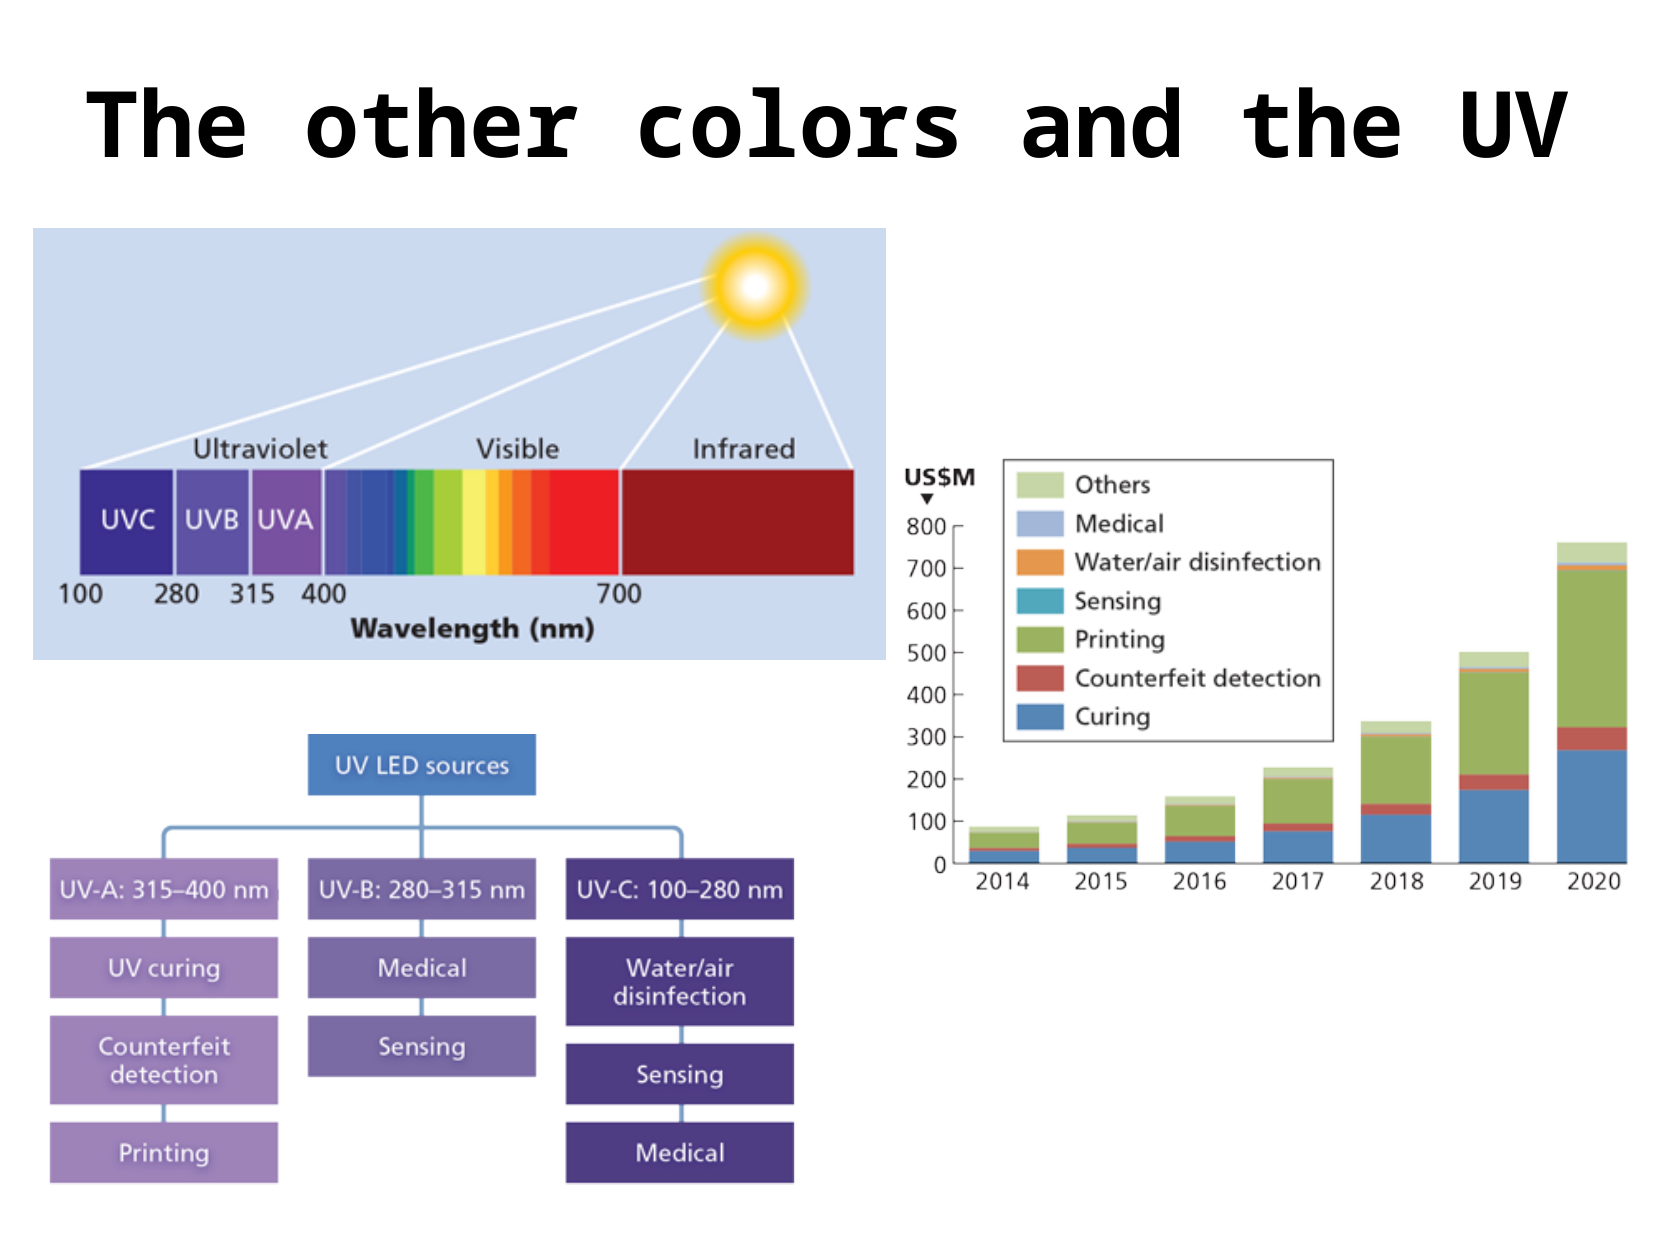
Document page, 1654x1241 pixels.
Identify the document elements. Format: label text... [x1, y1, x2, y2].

picture [896, 449, 1638, 901]
picture [33, 228, 886, 661]
picture [45, 734, 798, 1186]
title The other colors and the UV [82, 49, 1571, 195]
